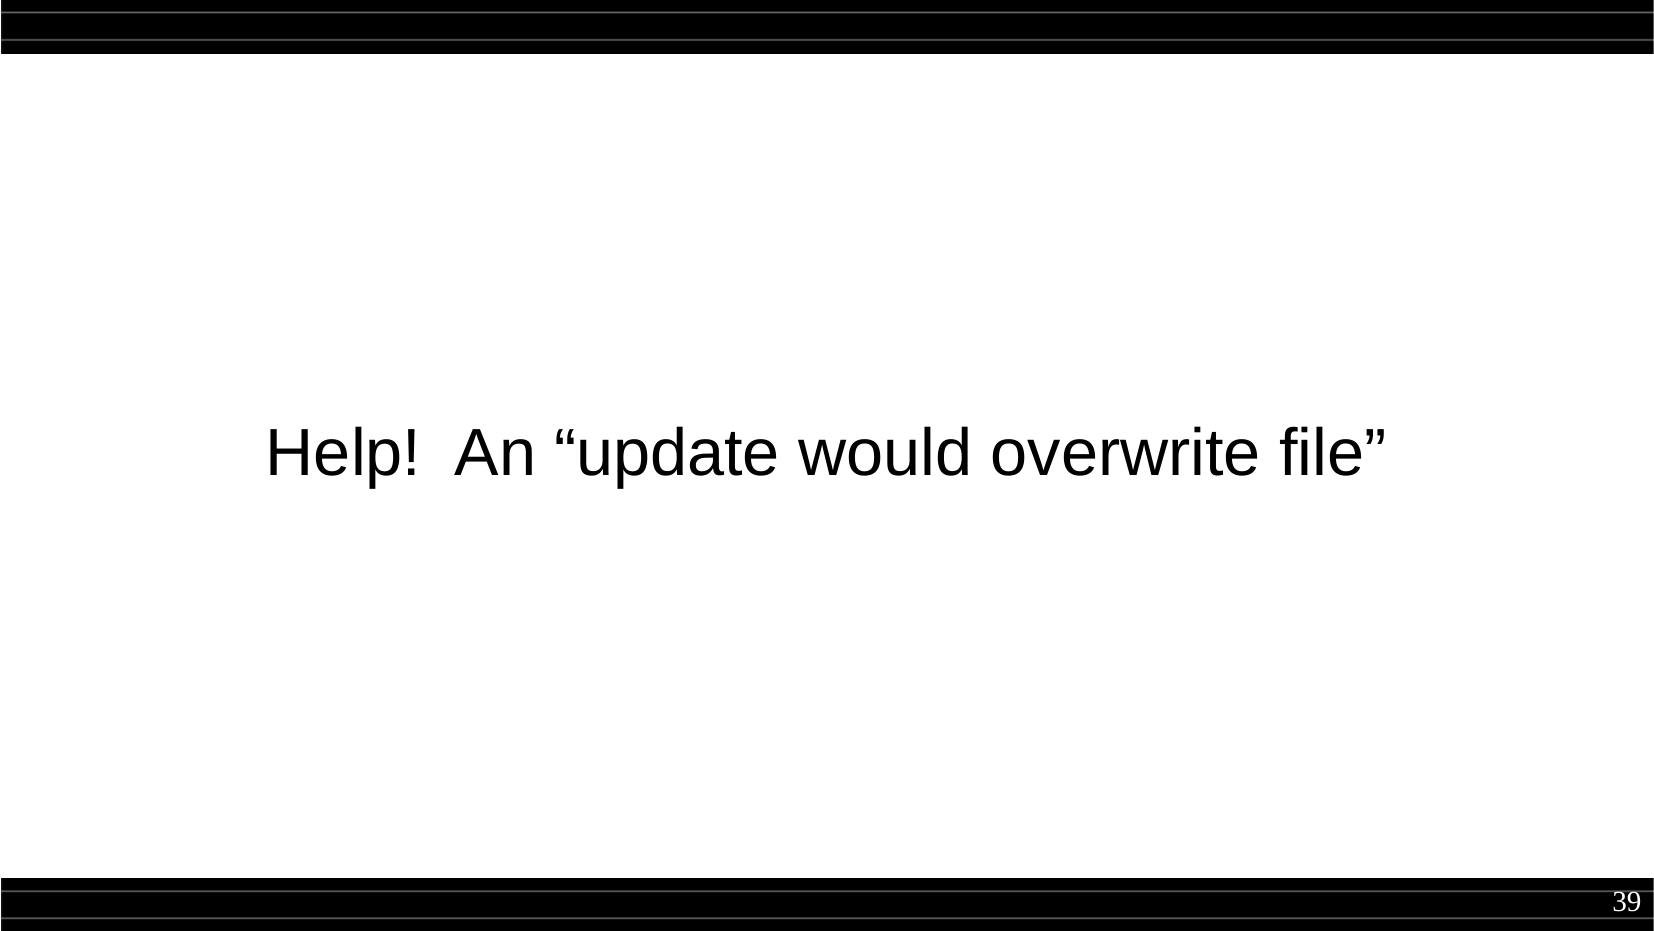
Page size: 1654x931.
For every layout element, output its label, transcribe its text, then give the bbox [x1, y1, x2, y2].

picture [1, 0, 1654, 54]
picture [1, 878, 1654, 931]
subtitle Help! An “update would overwrite file” [82, 92, 1571, 813]
